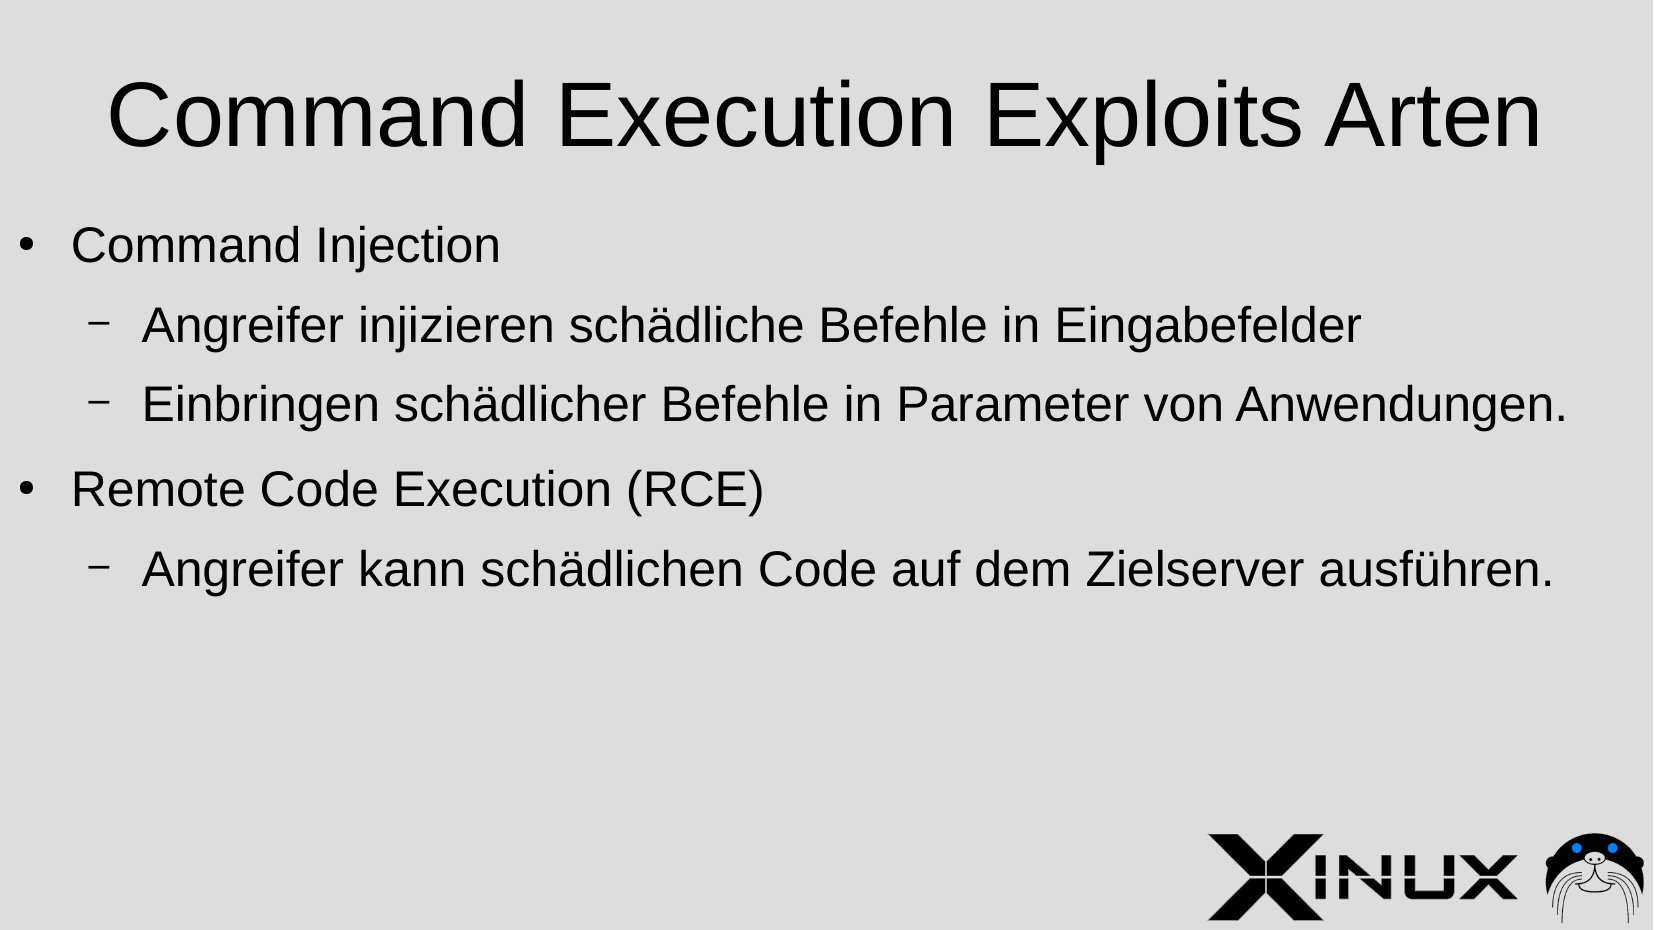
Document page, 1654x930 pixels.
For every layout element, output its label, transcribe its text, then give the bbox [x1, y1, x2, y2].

picture [1200, 824, 1650, 930]
title Command Execution Exploits Arten [82, 37, 1571, 193]
list Command Injection Angreifer injizieren schädliche Befehle in Eingabefelder Einbringen schädlicher Befehle in Parameter von Anwendungen. Remote Code Execution (RCE) Angreifer kann schädlichen Code auf dem Zielserver ausführen. [0, 217, 1653, 757]
